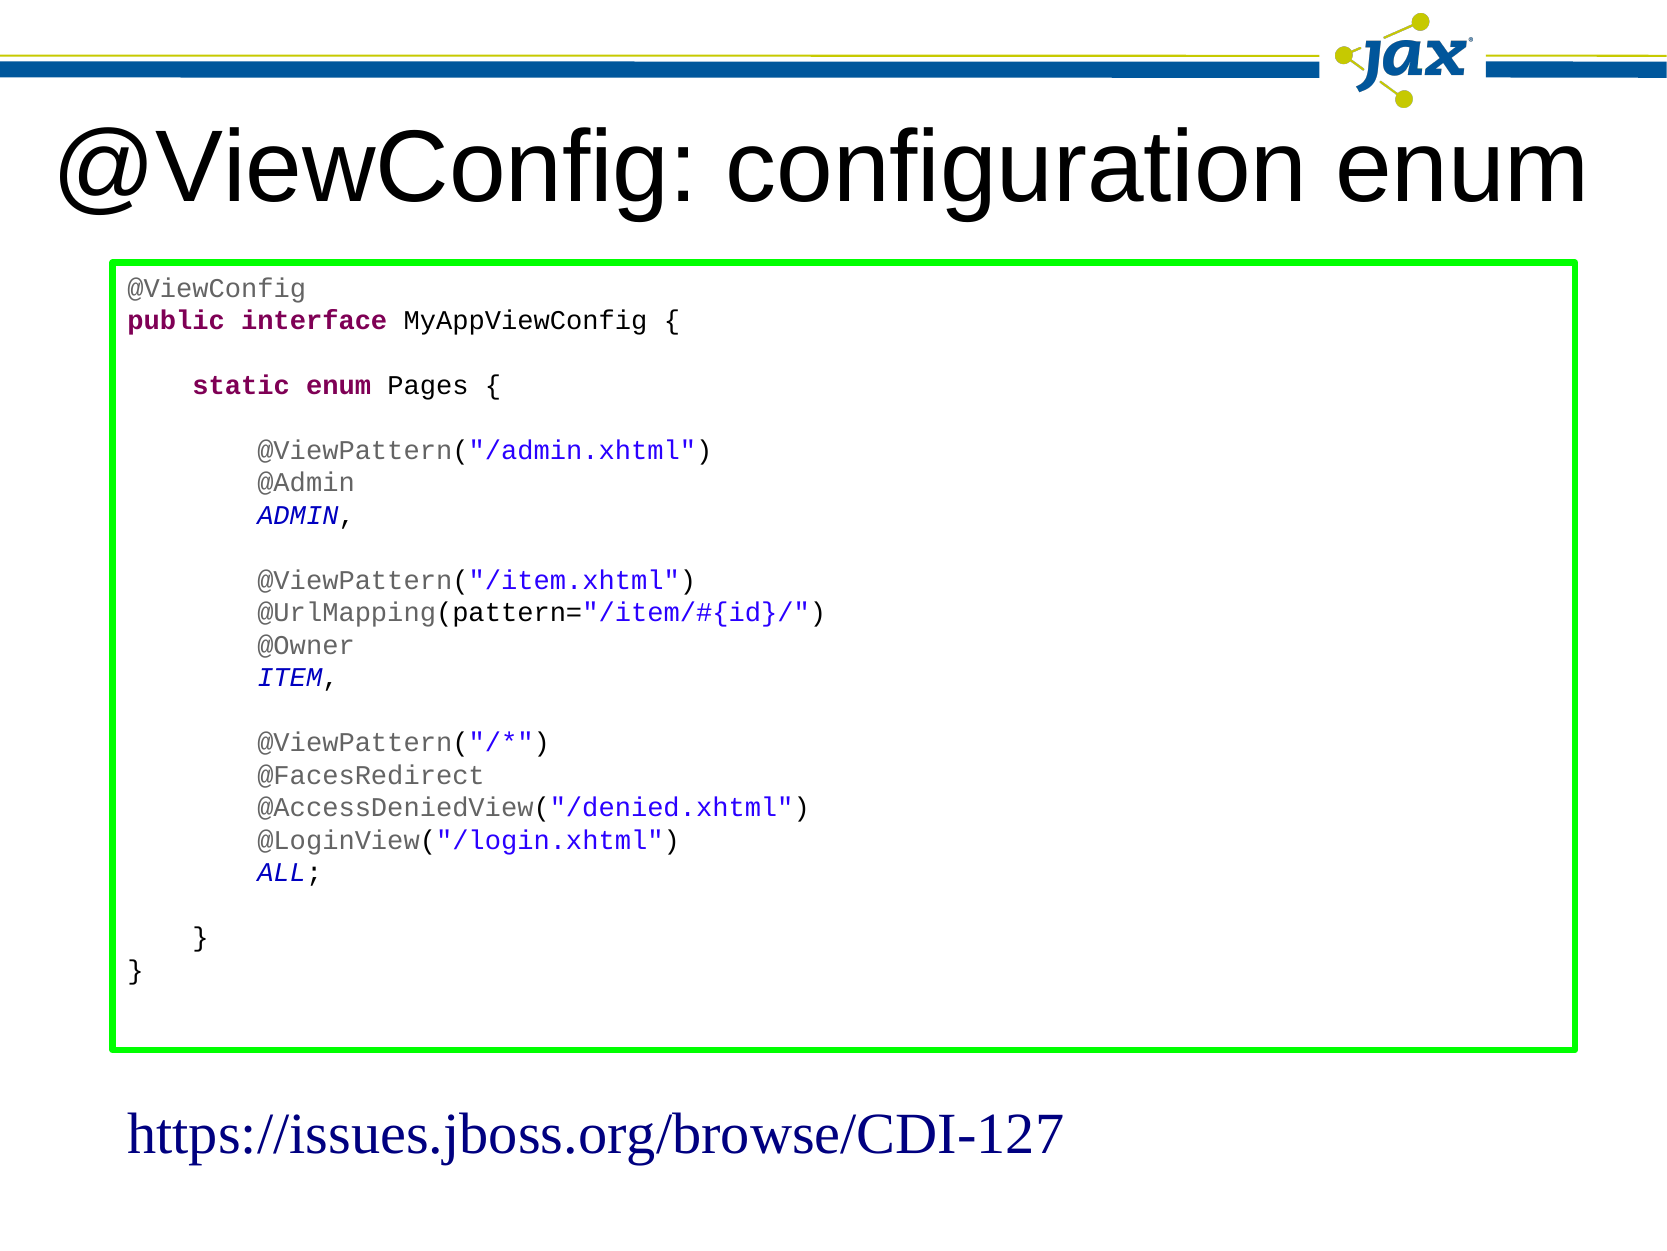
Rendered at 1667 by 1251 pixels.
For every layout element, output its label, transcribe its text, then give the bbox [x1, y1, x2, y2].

picture [1335, 13, 1473, 91]
title @ViewConfig: configuration enum [37, 91, 1651, 230]
text_box https://issues.jboss.org/browse/CDI-127 [112, 1087, 1088, 1173]
text_box @ViewConfig public interface MyAppViewConfig { static enum Pages { @ViewPattern("/admin.xhtml") @Admin ADMIN, @ViewPattern("/item.xhtml") @UrlMapping(pattern="/item/#{id}/") @Owner ITEM, @ViewPattern("/*") @FacesRedirect @AccessDeniedView("/denied.xhtml") @LoginView("/login.xhtml") ALL; } } [112, 262, 1576, 1051]
